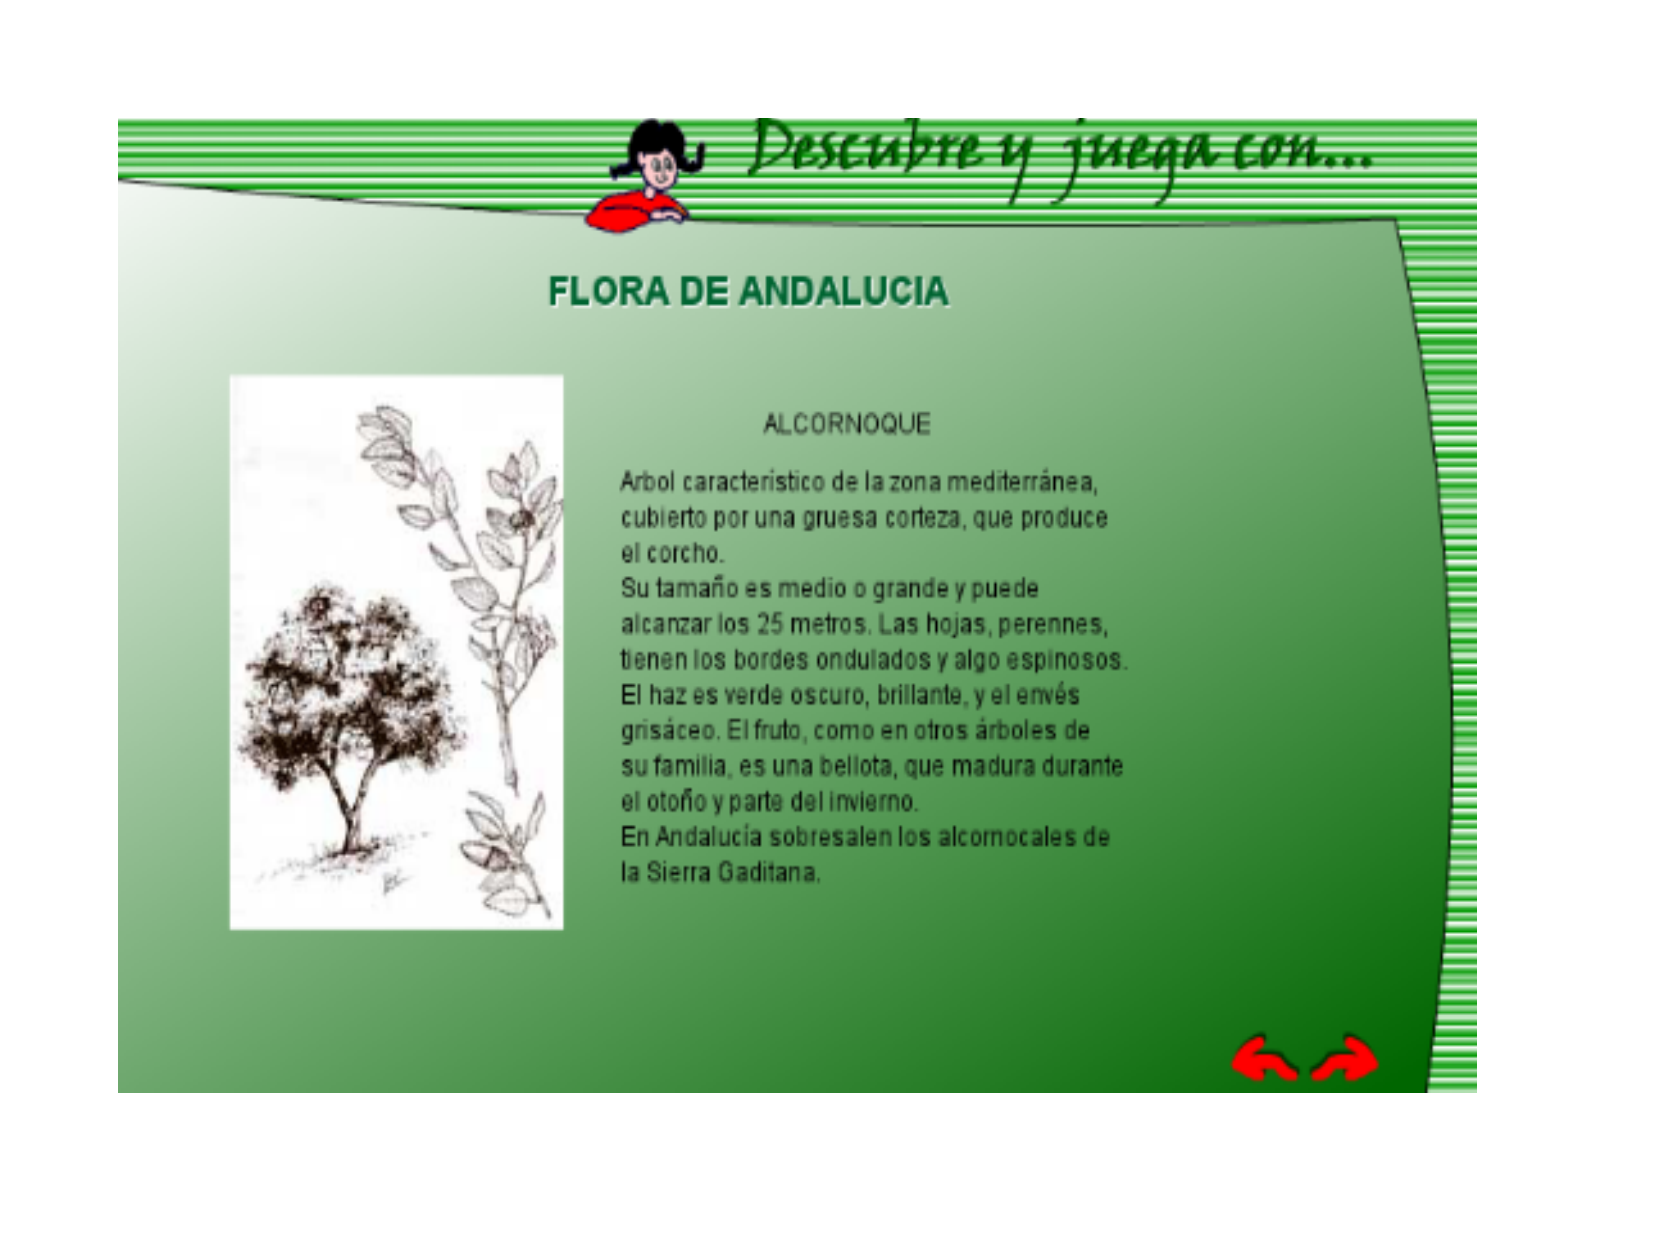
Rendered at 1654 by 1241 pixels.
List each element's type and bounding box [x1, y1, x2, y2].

picture [118, 118, 1477, 1093]
